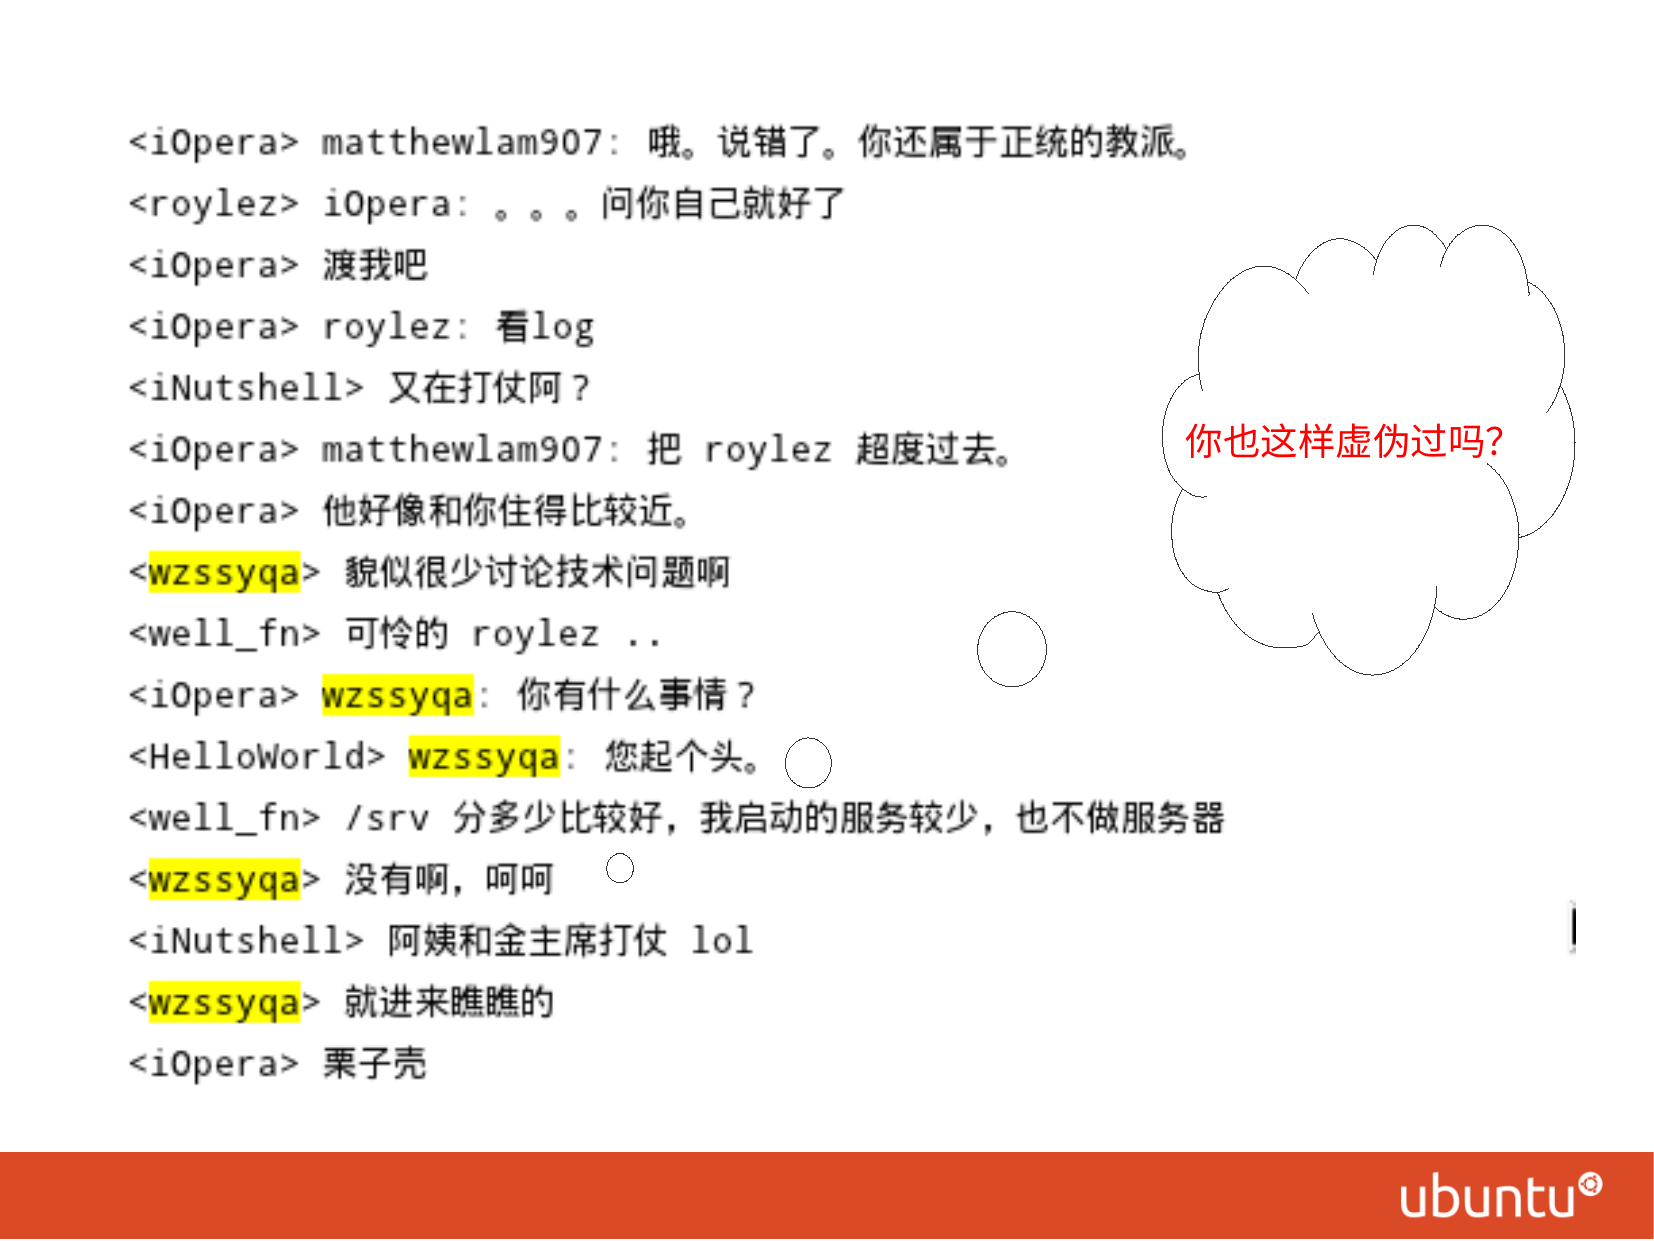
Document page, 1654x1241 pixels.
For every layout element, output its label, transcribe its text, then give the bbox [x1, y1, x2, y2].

picture [112, 119, 1576, 1088]
picture [0, 1152, 1654, 1239]
text_box 你也这样虚伪过吗？ [977, 611, 1047, 687]
text_box 你也这样虚伪过吗？ [606, 853, 634, 883]
text_box 你也这样虚伪过吗？ [1162, 225, 1576, 676]
text_box 你也这样虚伪过吗？ [785, 737, 832, 788]
